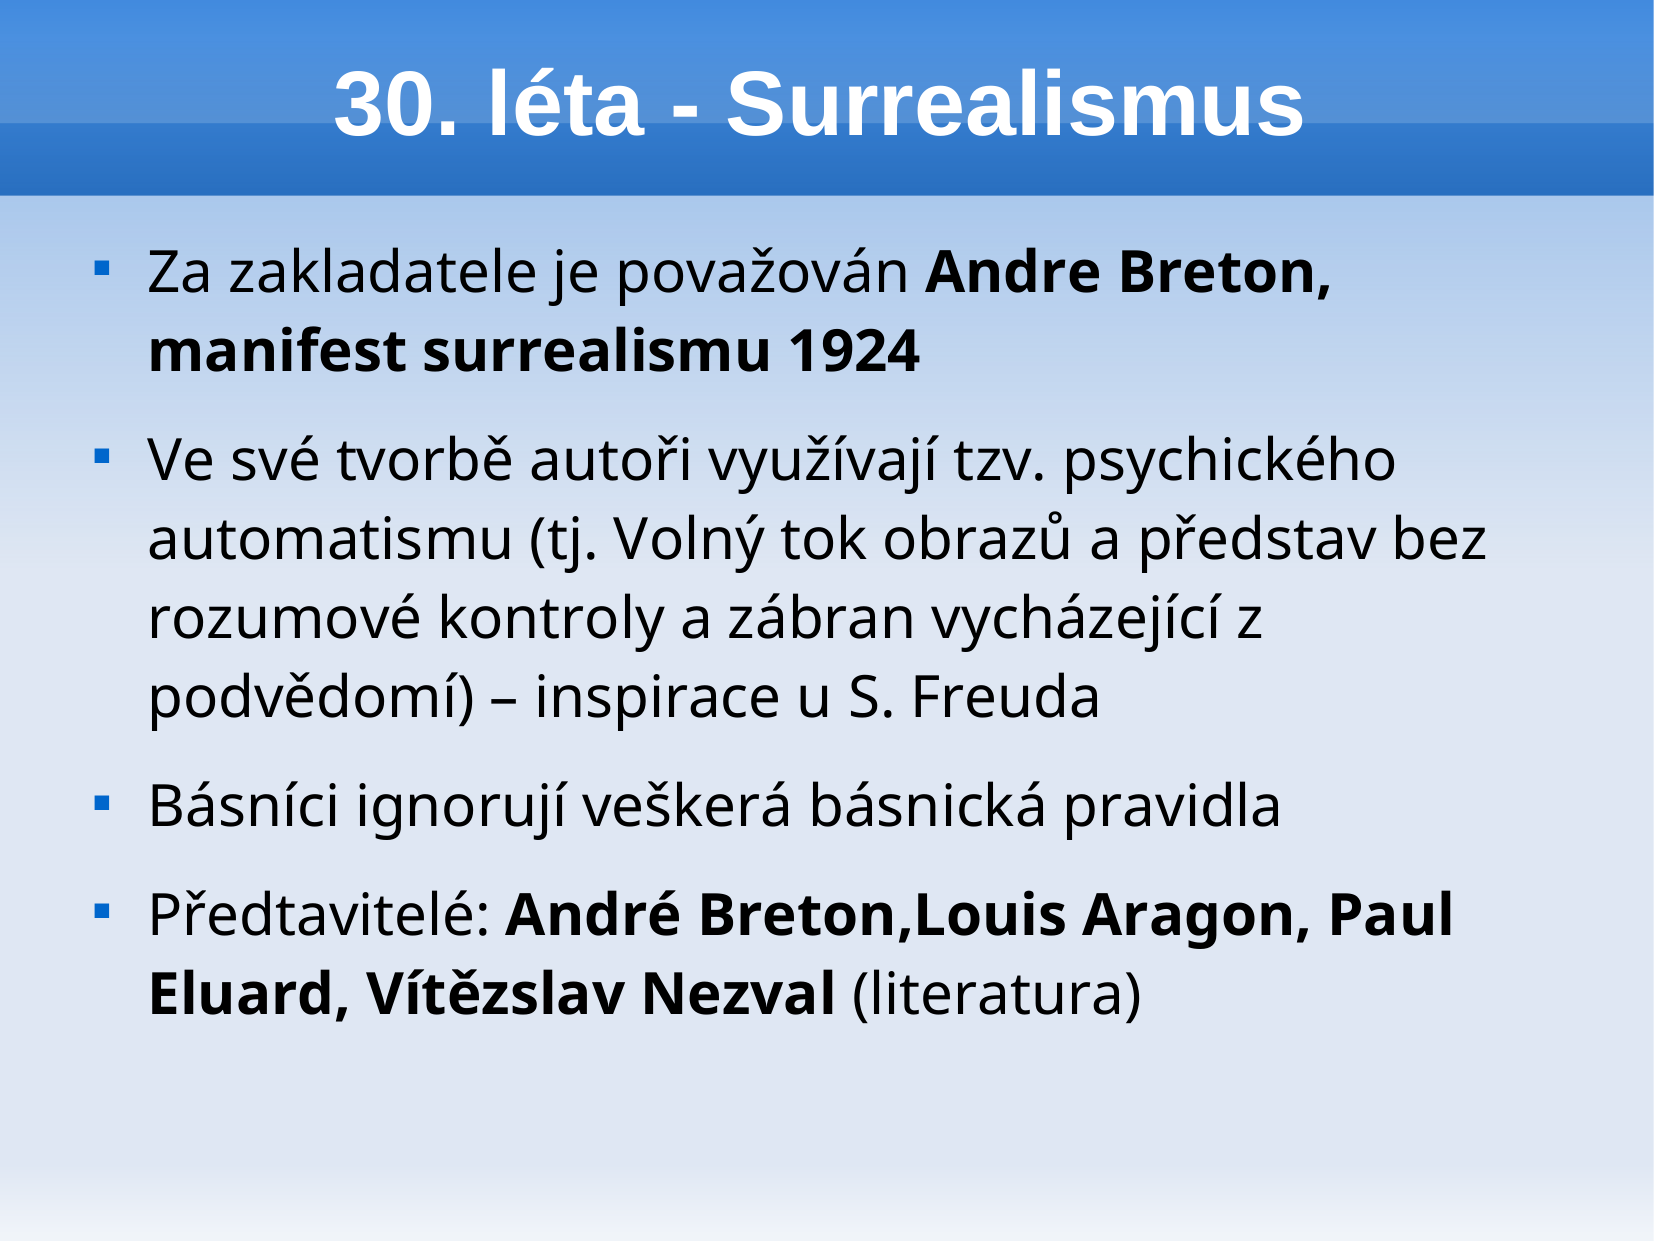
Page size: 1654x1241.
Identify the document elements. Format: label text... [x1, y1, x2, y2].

picture [0, 0, 1654, 1241]
title 30. léta - Surrealismus [76, 7, 1565, 200]
list Za zakladatele je považován Andre Breton, manifest surrealismu 1924 Ve své tvorbě autoři využívají tzv. psychického automatismu (tj. Volný tok obrazů a představ bez rozumové kontroly a zábran vycházející z podvědomí) – inspirace u S. Freuda Básníci ignorují veškerá básnická pravidla Předtavitelé: André Breton,Louis Aragon, Paul Eluard, Vítězslav Nezval (literatura) [76, 229, 1565, 1124]
